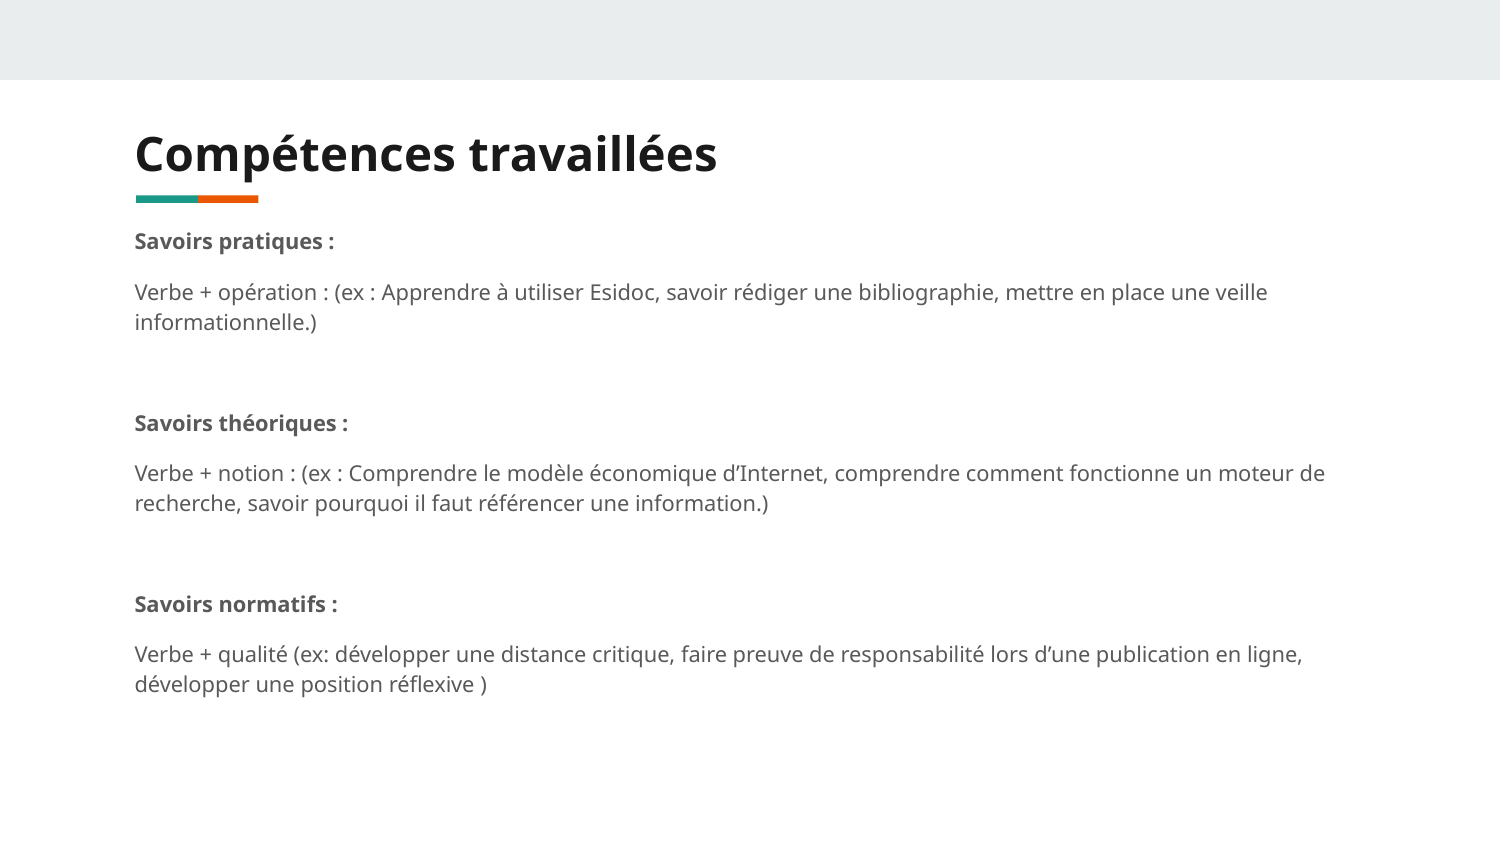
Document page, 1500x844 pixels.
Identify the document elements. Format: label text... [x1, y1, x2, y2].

list Savoirs pratiques : Verbe + opération : (ex : Apprendre à utiliser Esidoc, savoir rédiger une bibliographie, mettre en place une veille informationnelle.) Savoirs théoriques : Verbe + notion : (ex : Comprendre le modèle économique d’Internet, comprendre comment fonctionne un moteur de recherche, savoir pourquoi il faut référencer une information.) Savoirs normatifs : Verbe + qualité (ex: développer une distance critique, faire preuve de responsabilité lors d’une publication en ligne, développer une position réflexive ) [119, 209, 1381, 712]
title Compétences travaillées [119, 108, 1381, 197]
